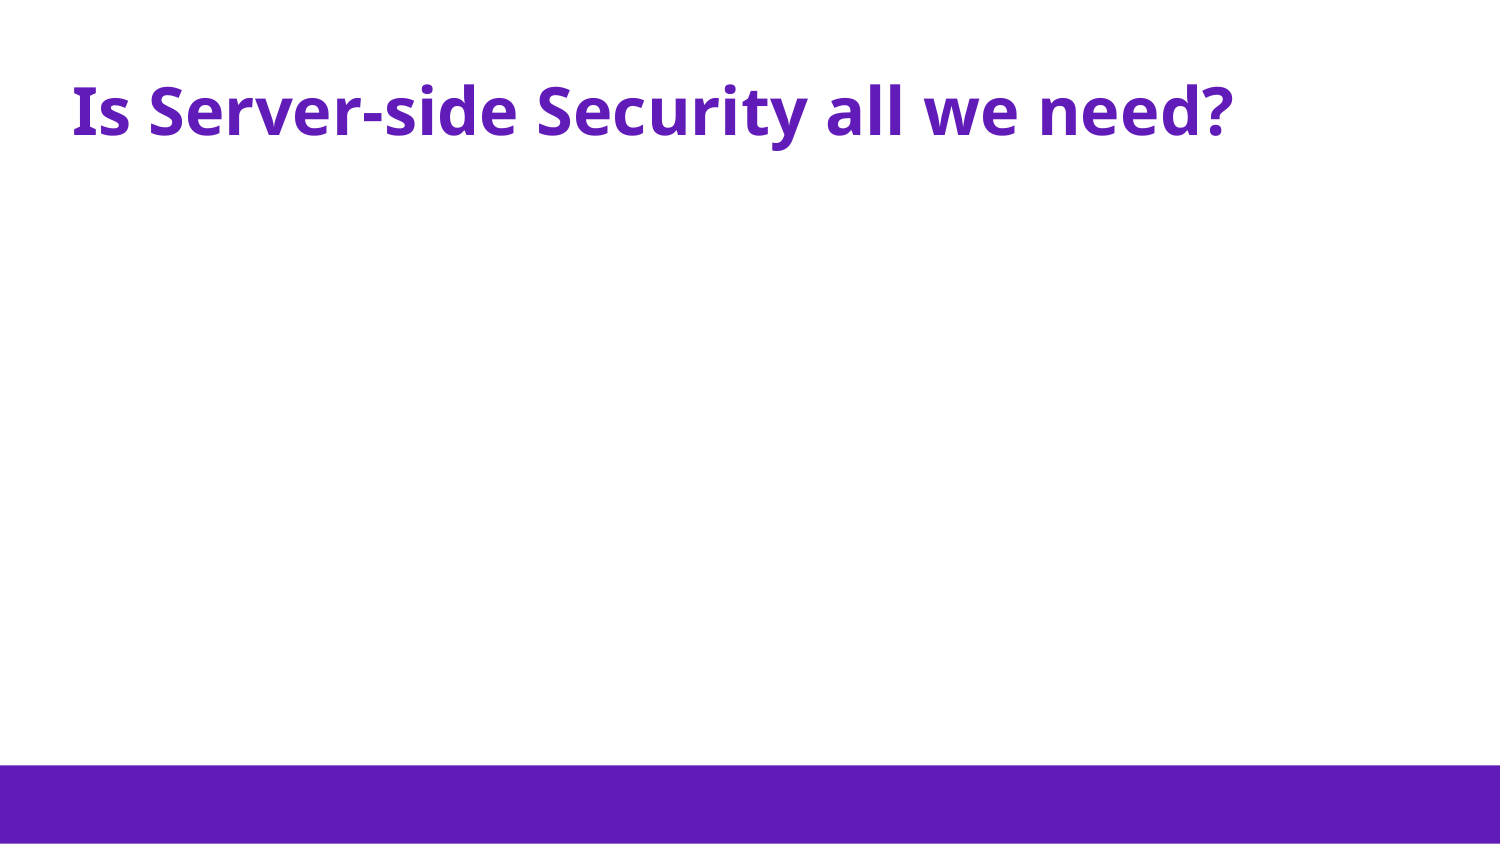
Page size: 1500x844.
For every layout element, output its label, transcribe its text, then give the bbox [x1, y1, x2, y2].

title Is Server-side Security all we need? [57, 54, 1273, 164]
